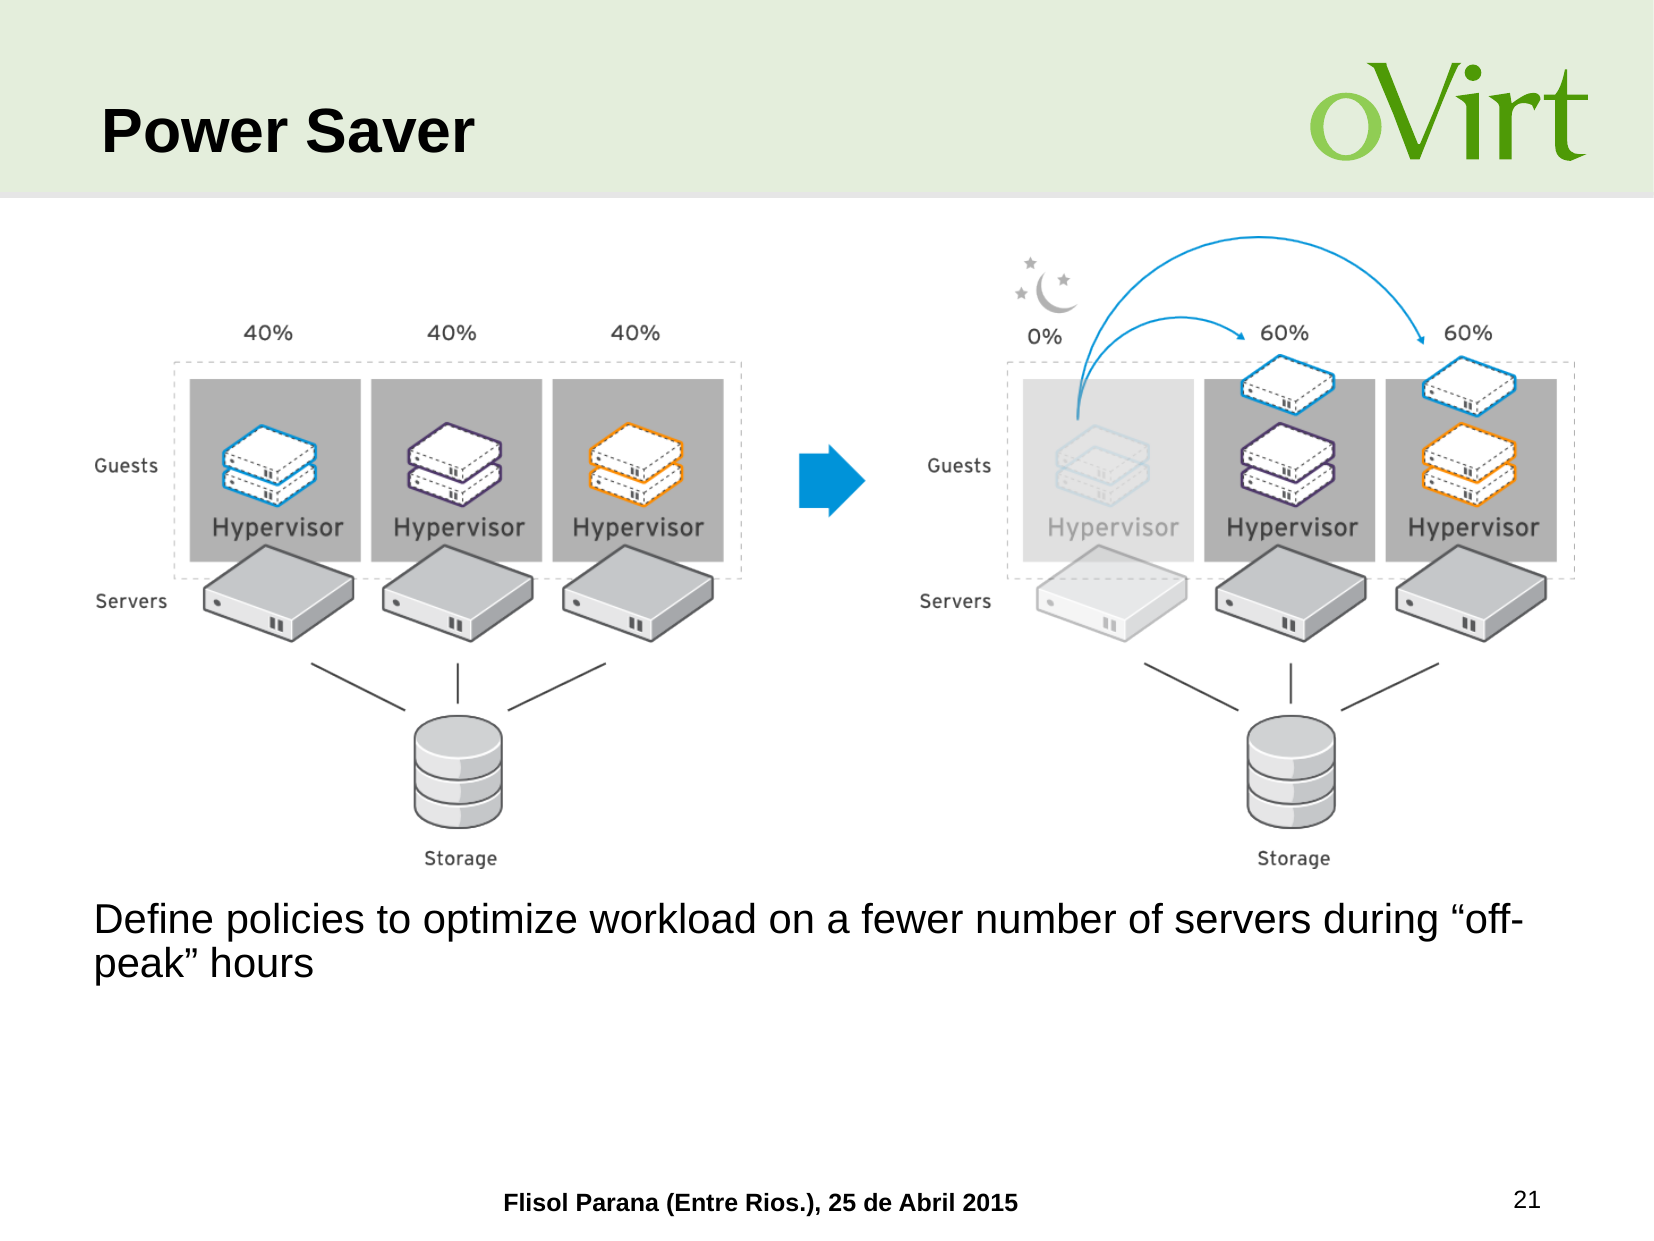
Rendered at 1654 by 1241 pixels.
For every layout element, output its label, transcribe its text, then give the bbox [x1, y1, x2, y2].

text_box Define policies to optimize workload on a fewer number of servers during “off-peak” hours [41, 891, 1640, 1066]
title Power Saver [86, 36, 1307, 225]
picture [86, 236, 1575, 869]
